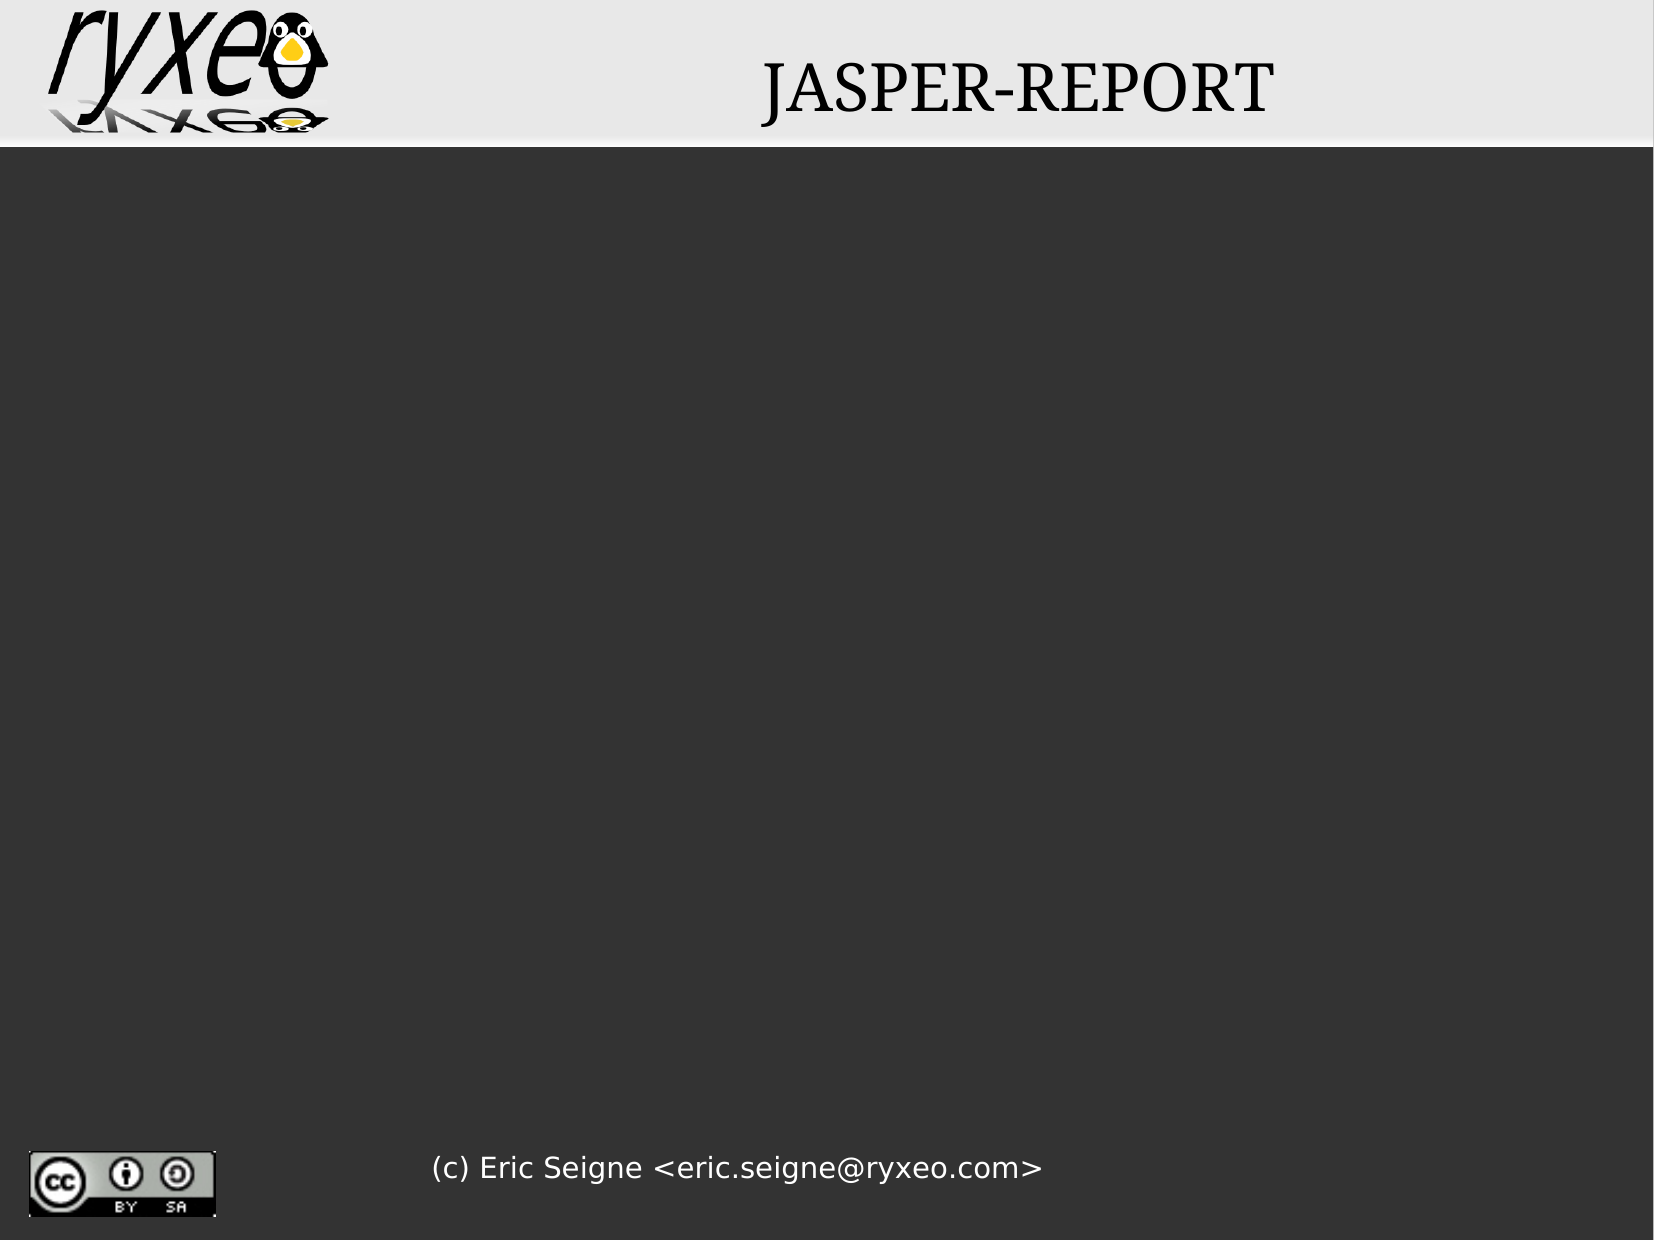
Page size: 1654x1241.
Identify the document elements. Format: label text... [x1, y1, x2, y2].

picture [29, 1151, 216, 1217]
title JASPER-REPORT [442, 29, 1595, 142]
picture [0, 0, 1654, 147]
